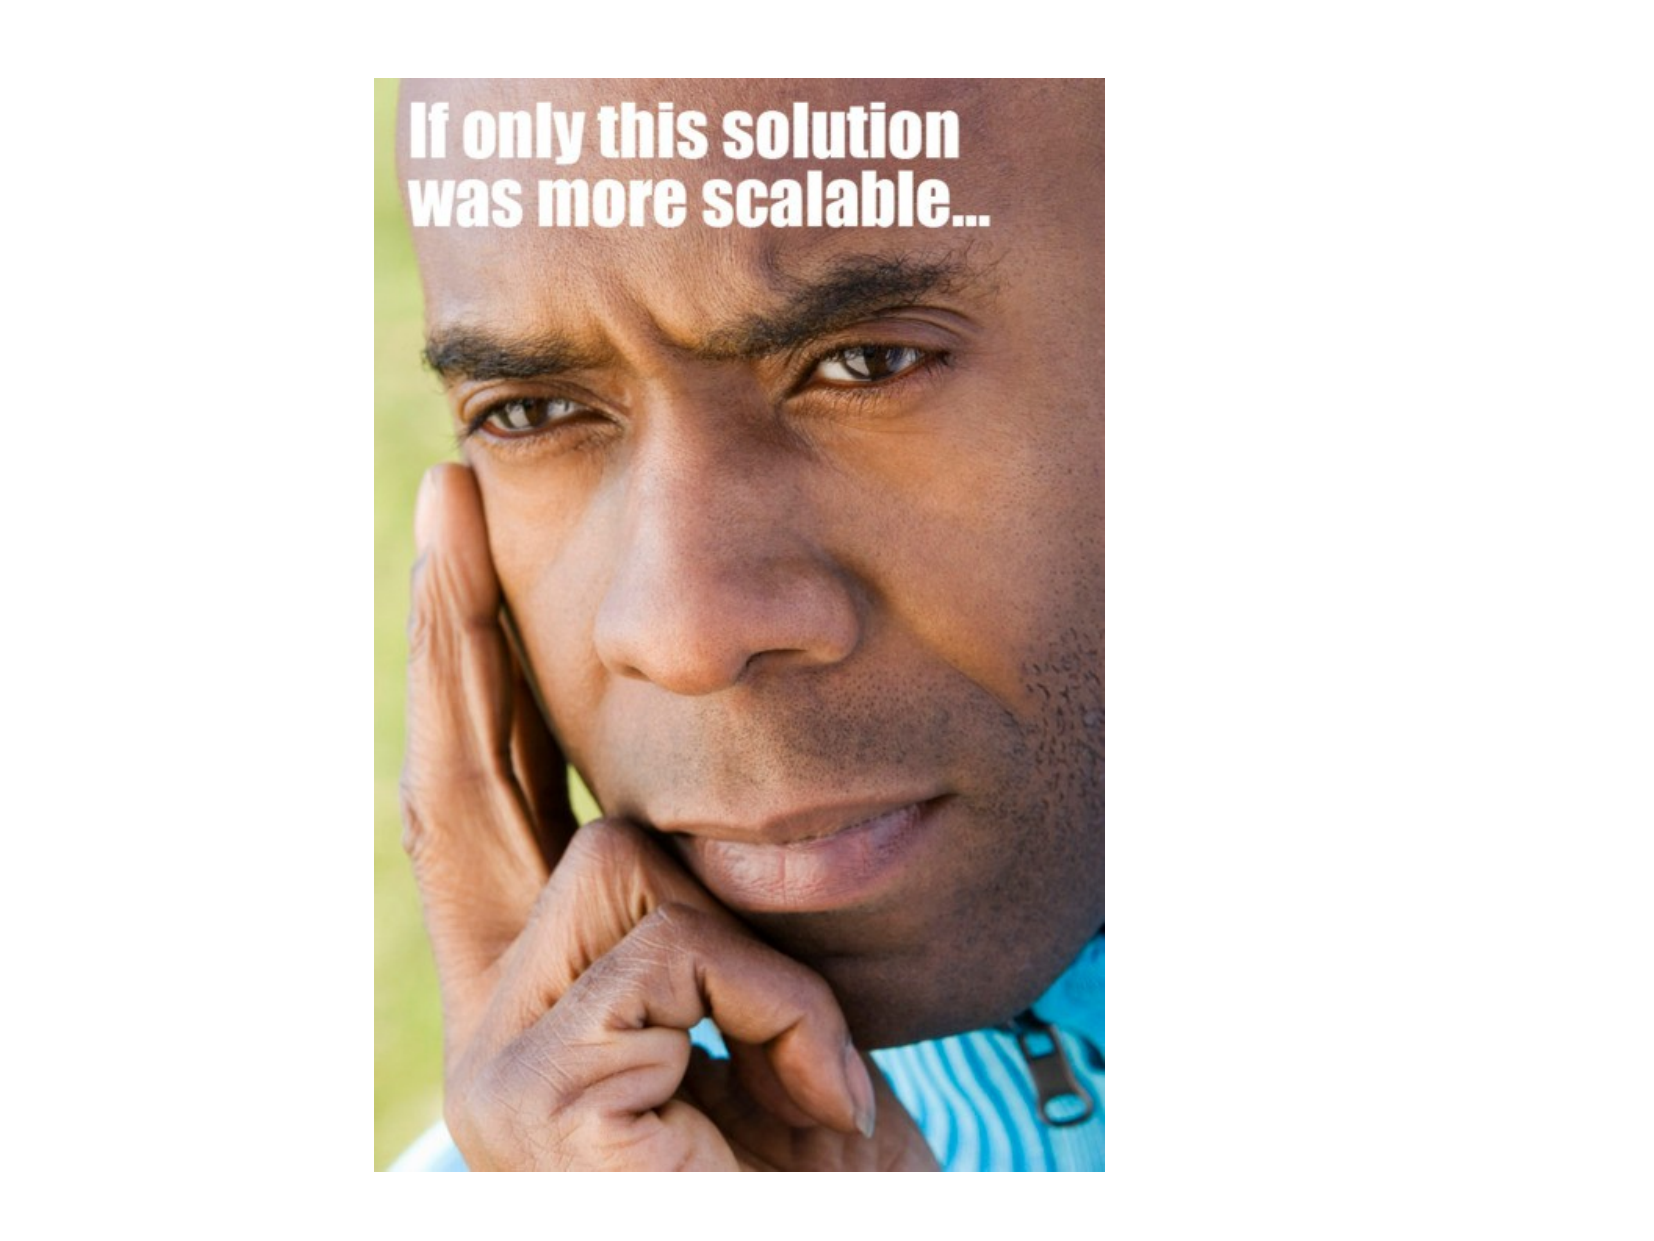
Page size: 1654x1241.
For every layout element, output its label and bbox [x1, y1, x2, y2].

picture [1090, 1046, 1097, 1056]
picture [374, 78, 1105, 1172]
picture [1094, 1059, 1102, 1066]
